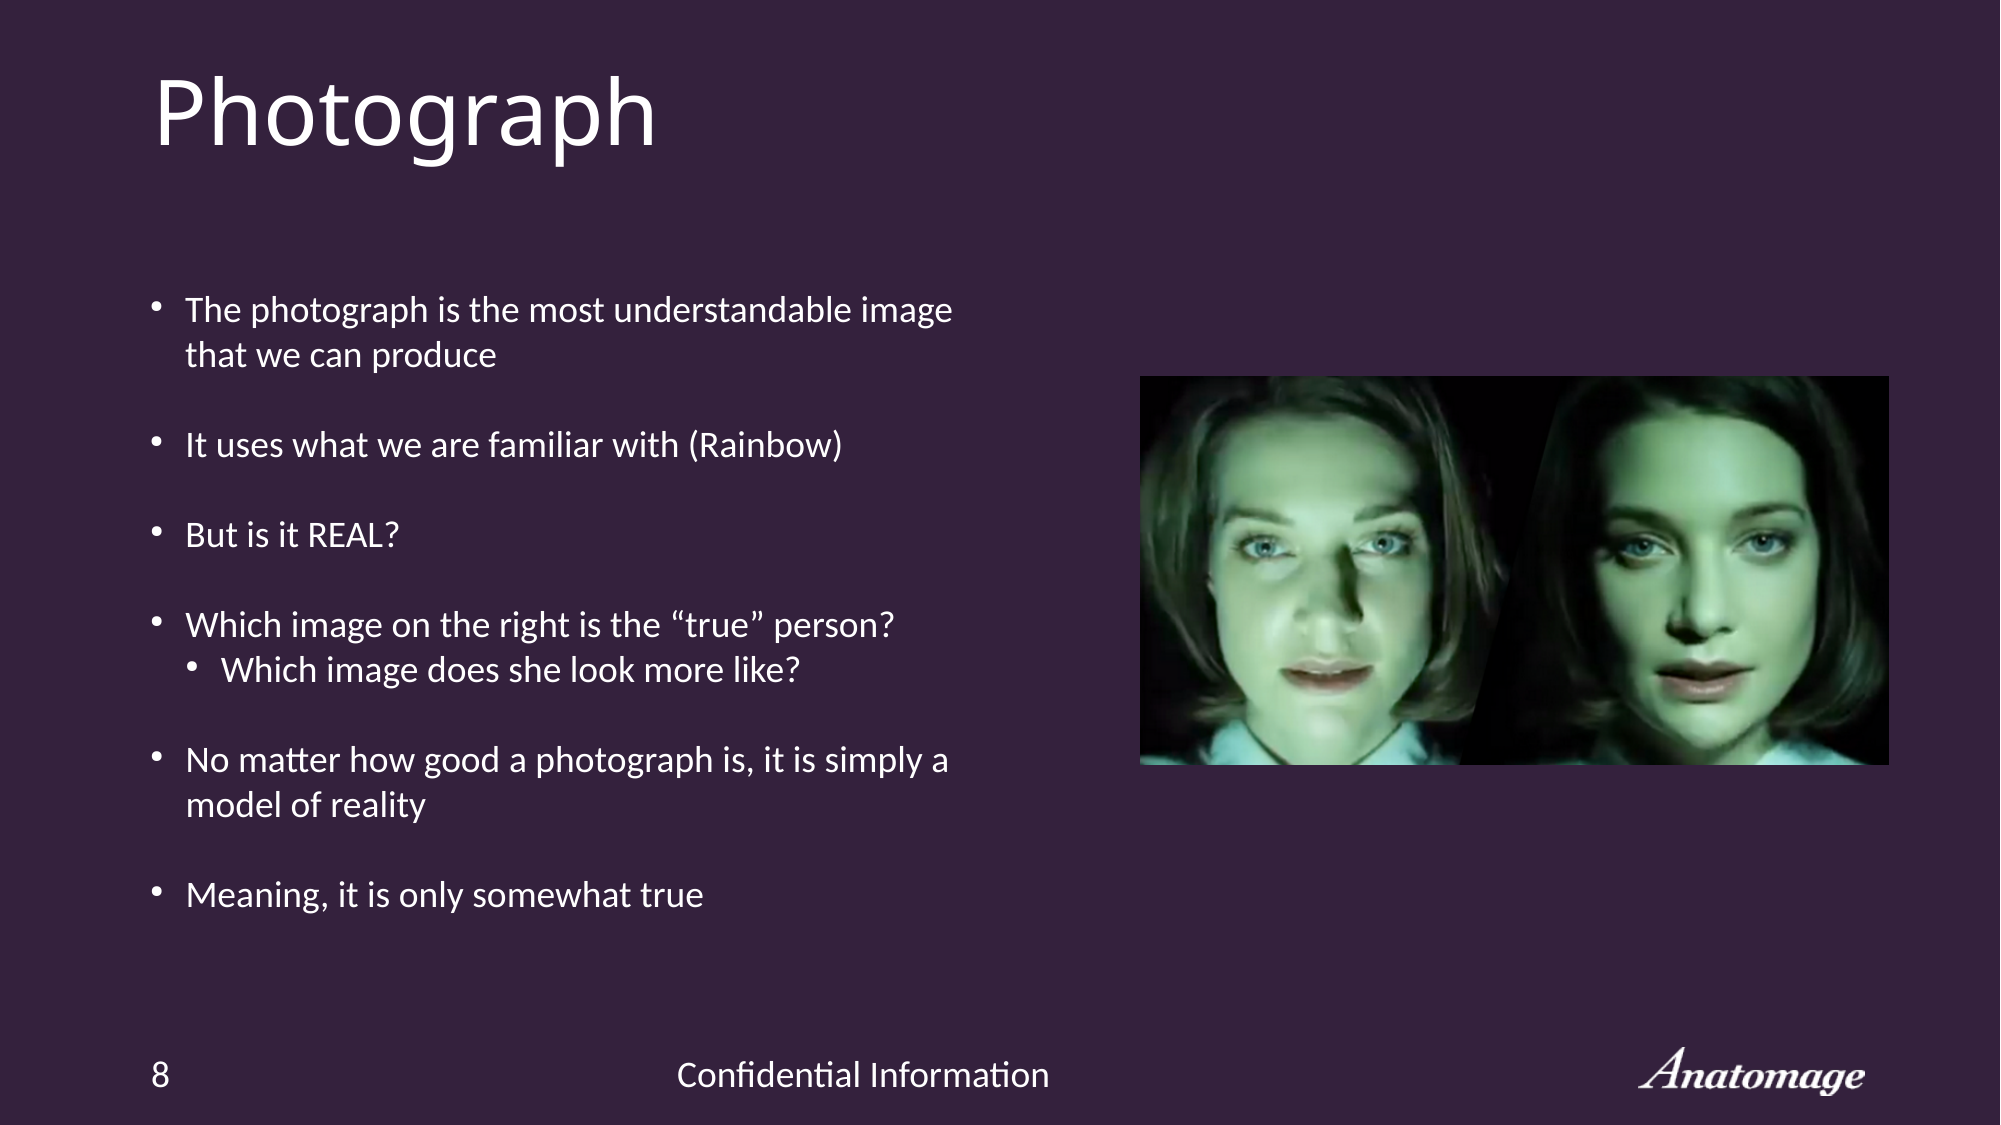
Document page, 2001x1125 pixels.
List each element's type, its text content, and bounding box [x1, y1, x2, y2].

picture [1140, 376, 1889, 766]
slide_number 19 [136, 1042, 587, 1103]
picture [1638, 1047, 1865, 1096]
title Photograph [137, 60, 1863, 278]
text_box The photograph is the most understandable image that we can produce It uses what we are familiar with (Rainbow) But is it REAL? Which image on the right is the “true” person? Which image does she look more like? No matter how good a photograph is, it is simply a model of reality Meaning, it is only somewhat true [135, 276, 1036, 924]
footer Confidential Information [662, 1042, 1338, 1103]
